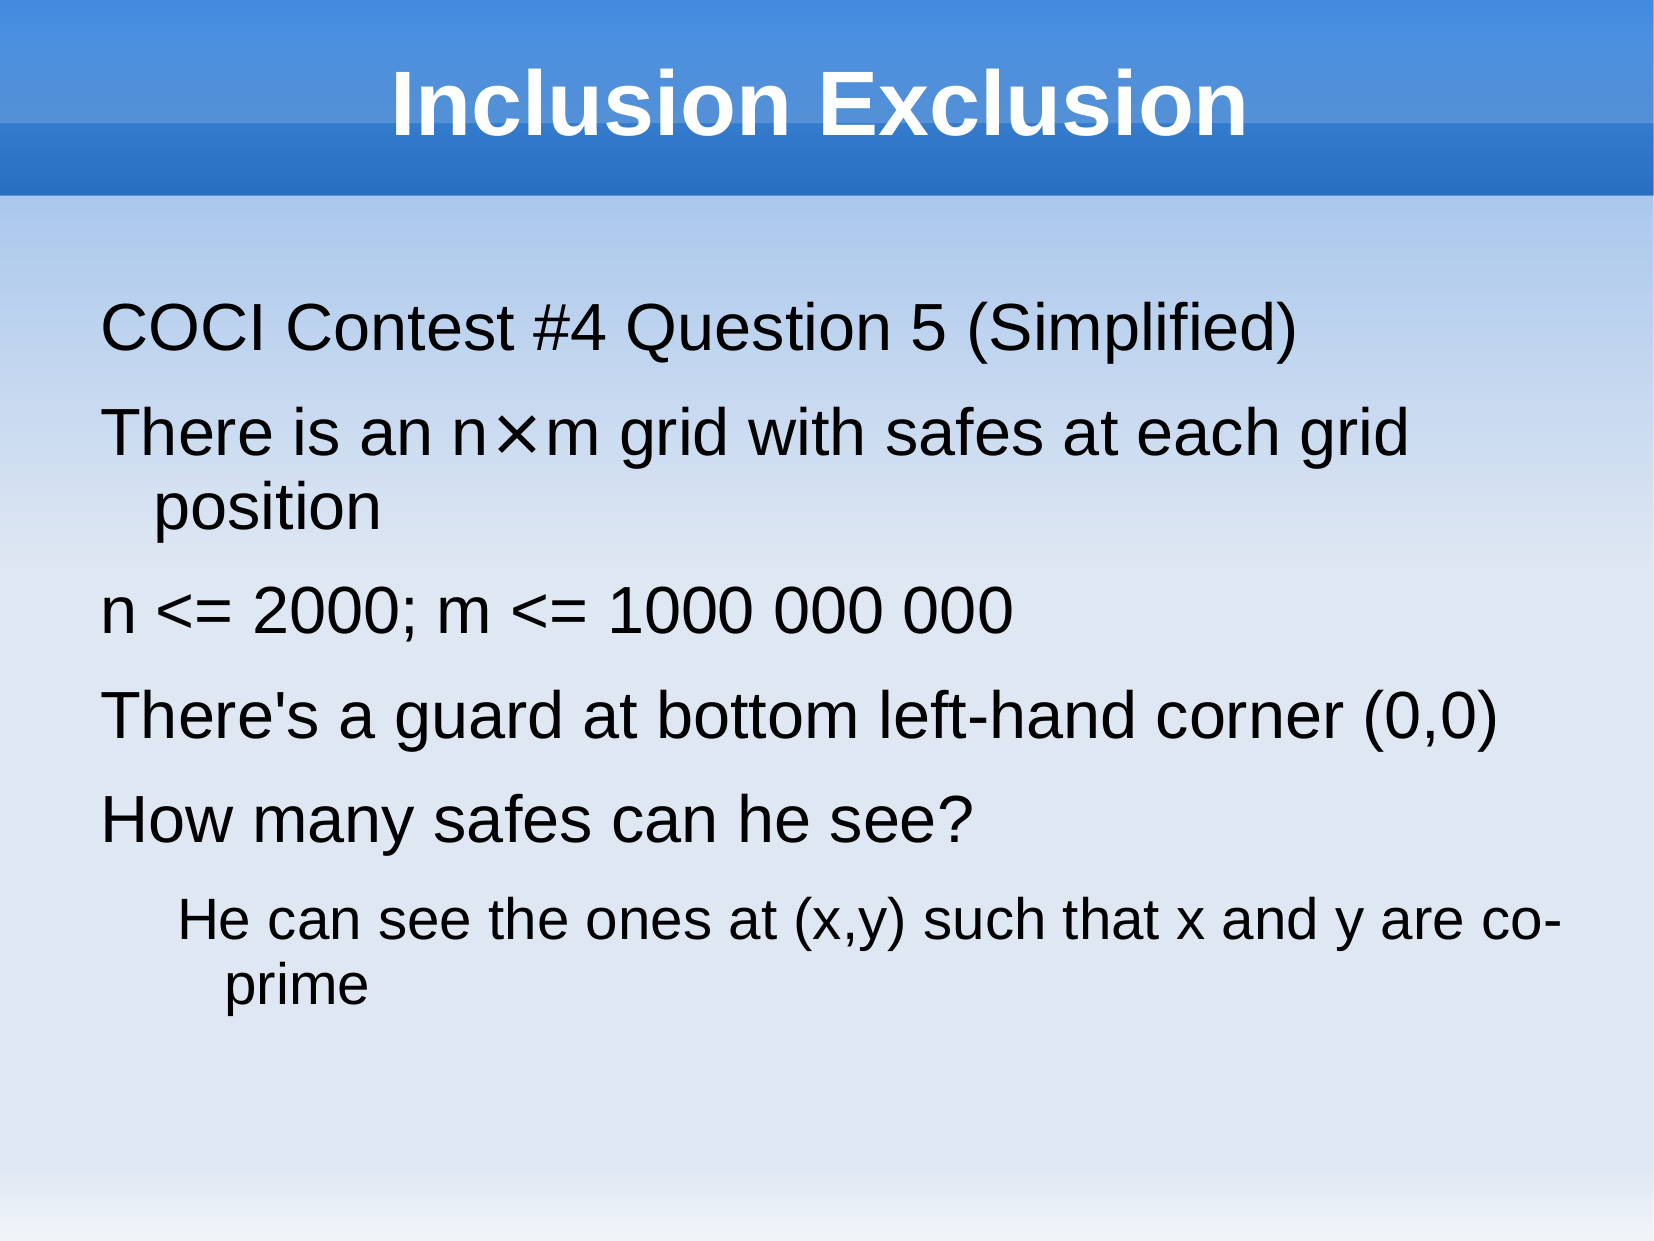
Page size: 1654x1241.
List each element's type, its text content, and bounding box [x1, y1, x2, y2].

picture [0, 0, 1654, 1241]
list COCI Contest #4 Question 5 (Simplified) There is an n⨯m grid with safes at each grid position n <= 2000; m <= 1000 000 000 There's a guard at bottom left-hand corner (0,0) How many safes can he see? He can see the ones at (x,y) such that x and y are co-prime [82, 290, 1571, 1094]
title Inclusion Exclusion [76, 0, 1565, 208]
